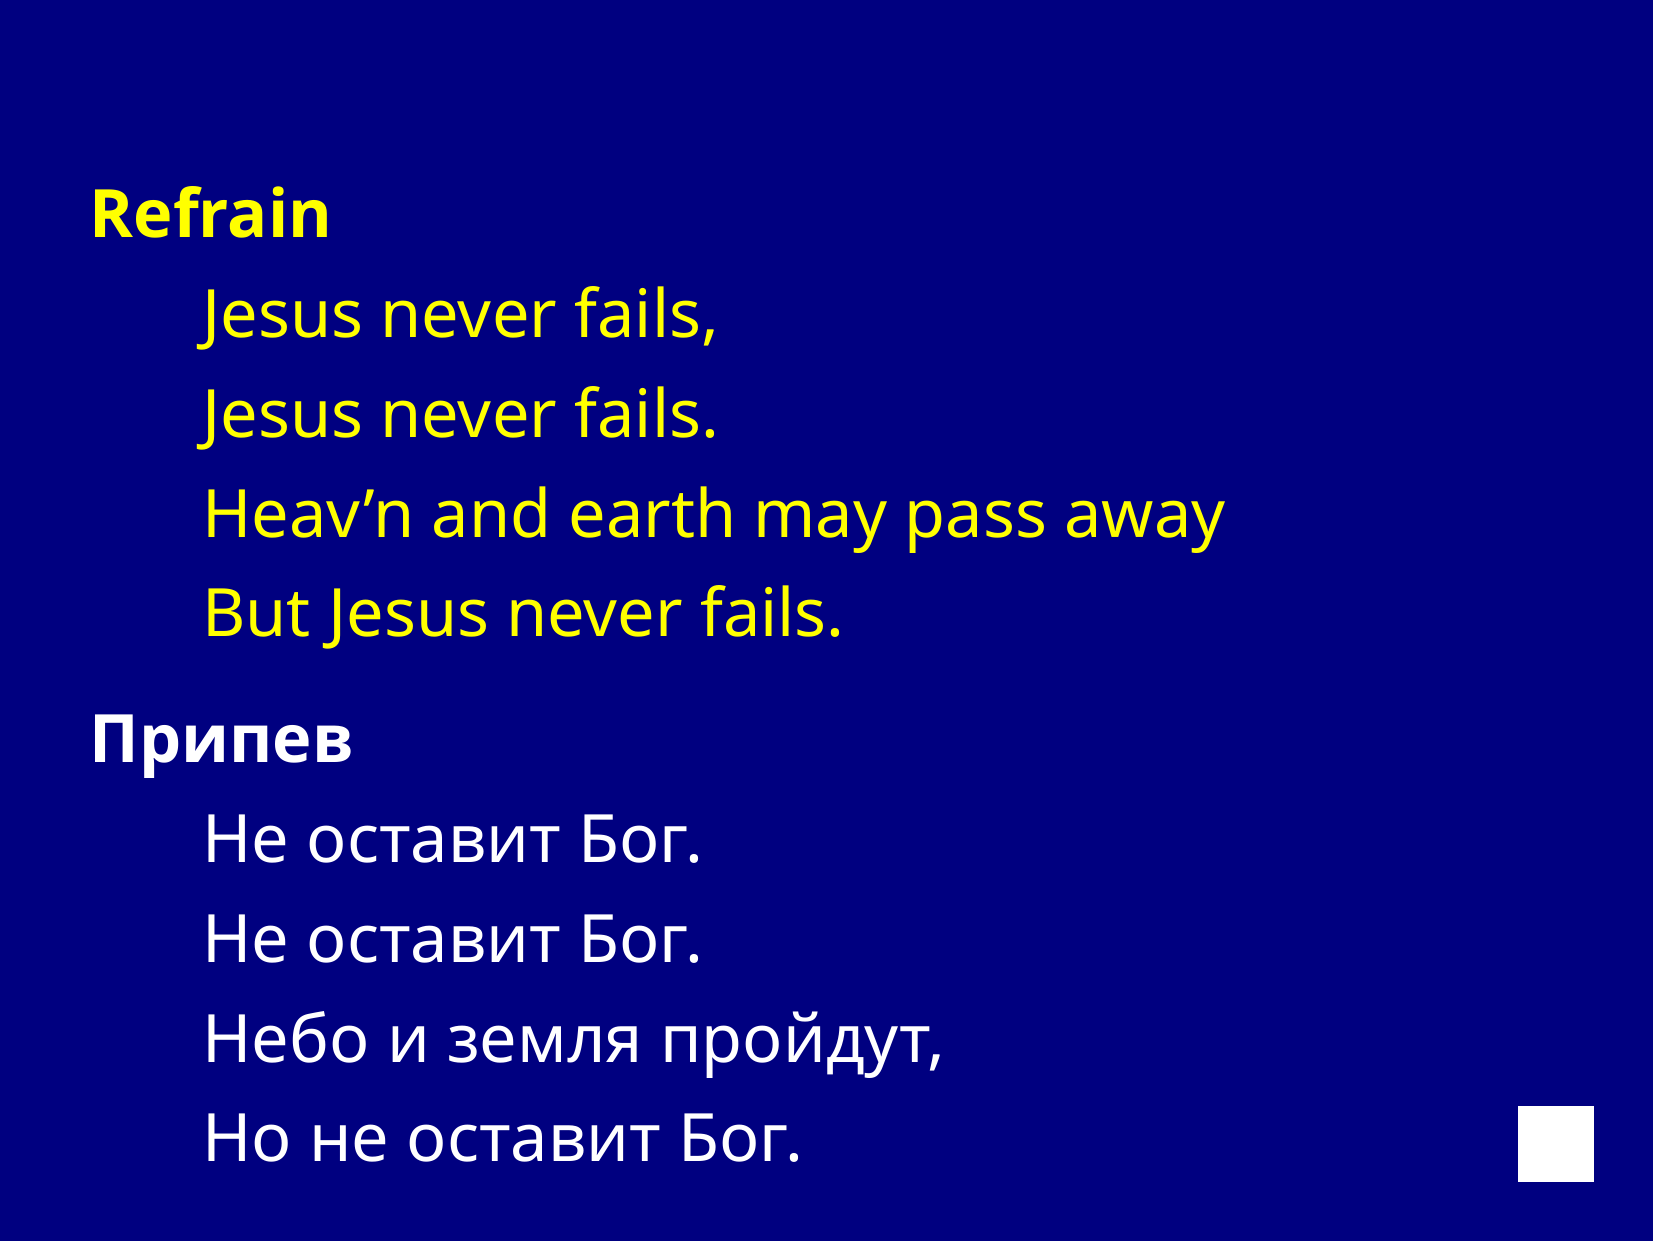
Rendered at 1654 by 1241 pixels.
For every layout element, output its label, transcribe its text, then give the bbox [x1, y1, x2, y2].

text_box [1518, 1106, 1594, 1182]
text_box Припев Не оставит Бог. Не оставит Бог. Небо и земля пройдут, Но не оставит Бог. [75, 675, 1576, 1163]
text_box Refrain Jesus never fails, Jesus never fails. Heav’n and earth may pass away But Jesus never fails. [75, 150, 1576, 638]
